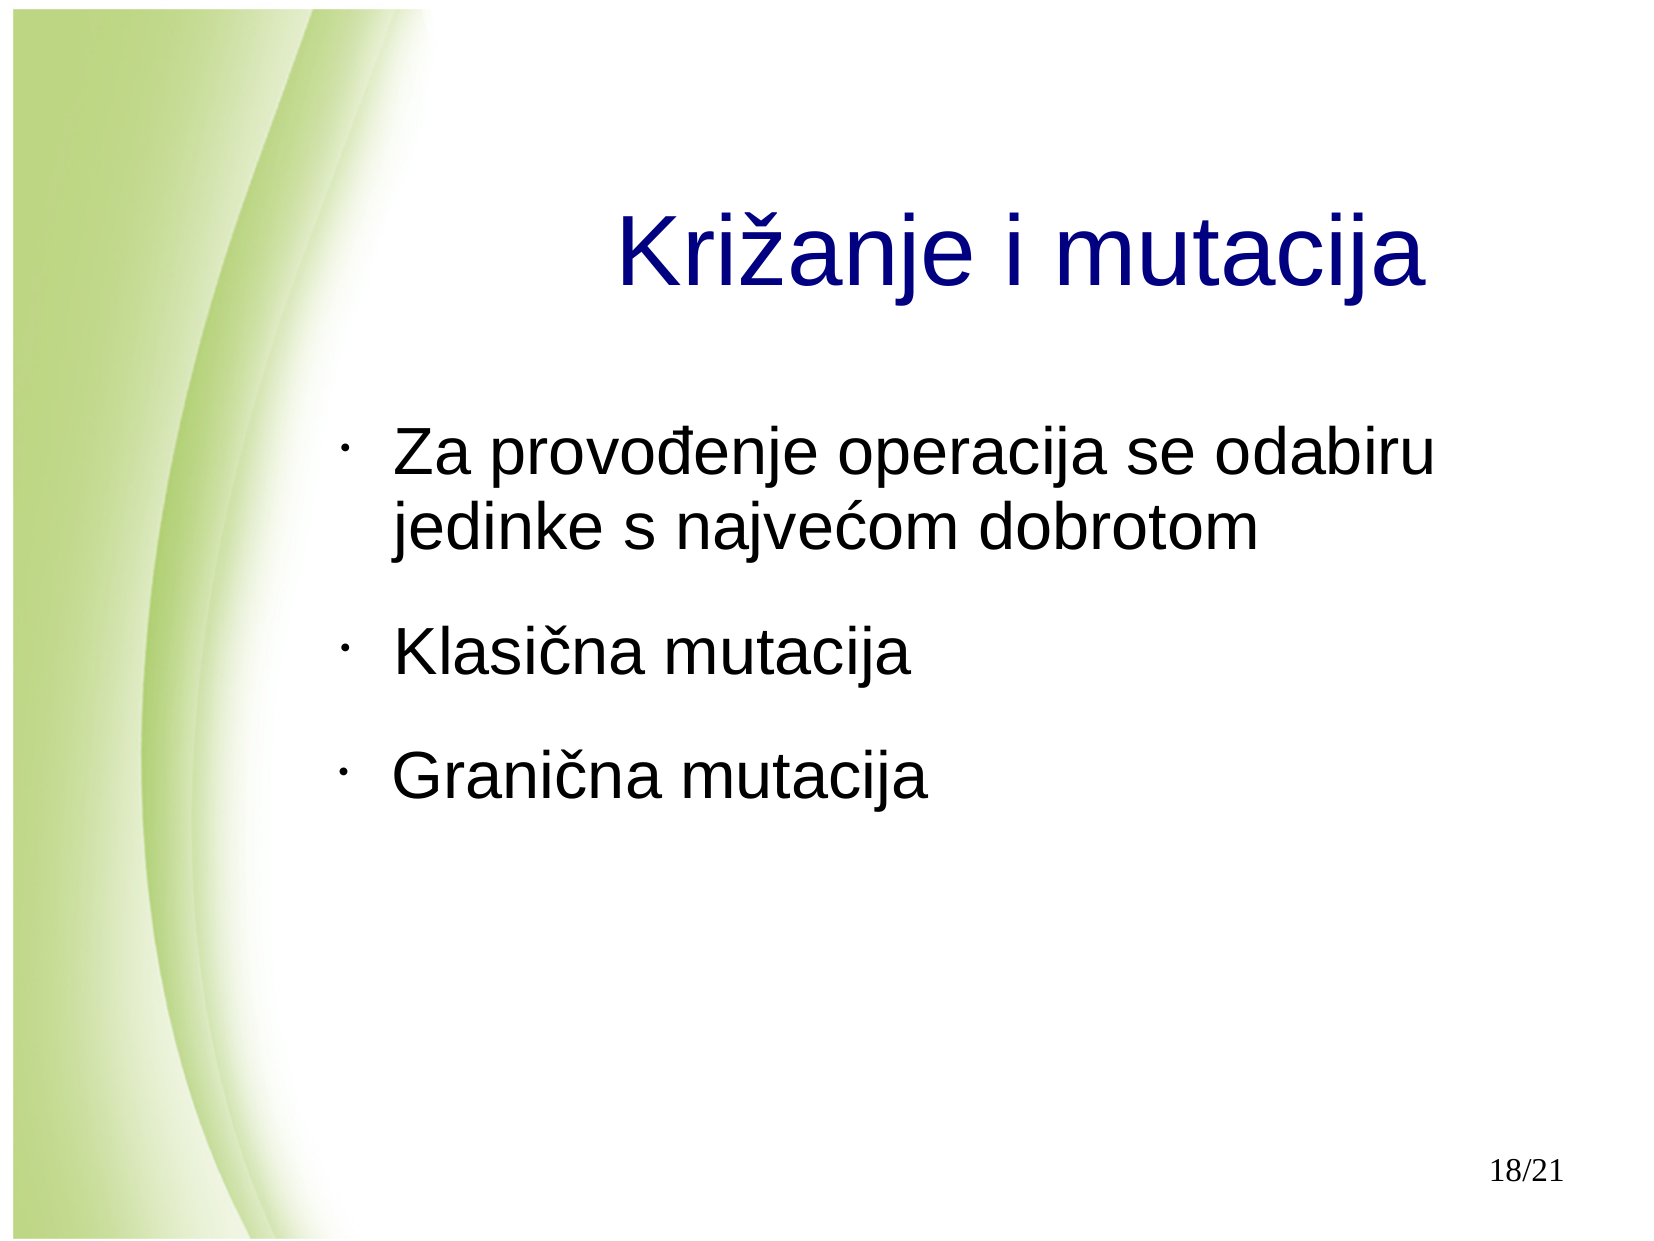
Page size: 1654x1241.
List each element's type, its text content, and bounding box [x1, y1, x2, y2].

text_box Klasična mutacija [322, 614, 1552, 689]
text_box Za provođenje operacija se odabiru jedinke s najvećom dobrotom [322, 414, 1552, 564]
picture [7, 355, 1654, 1241]
picture [7, 3, 1654, 147]
title Križanje i mutacija [0, 147, 1654, 355]
text_box Granična mutacija [320, 738, 1550, 814]
